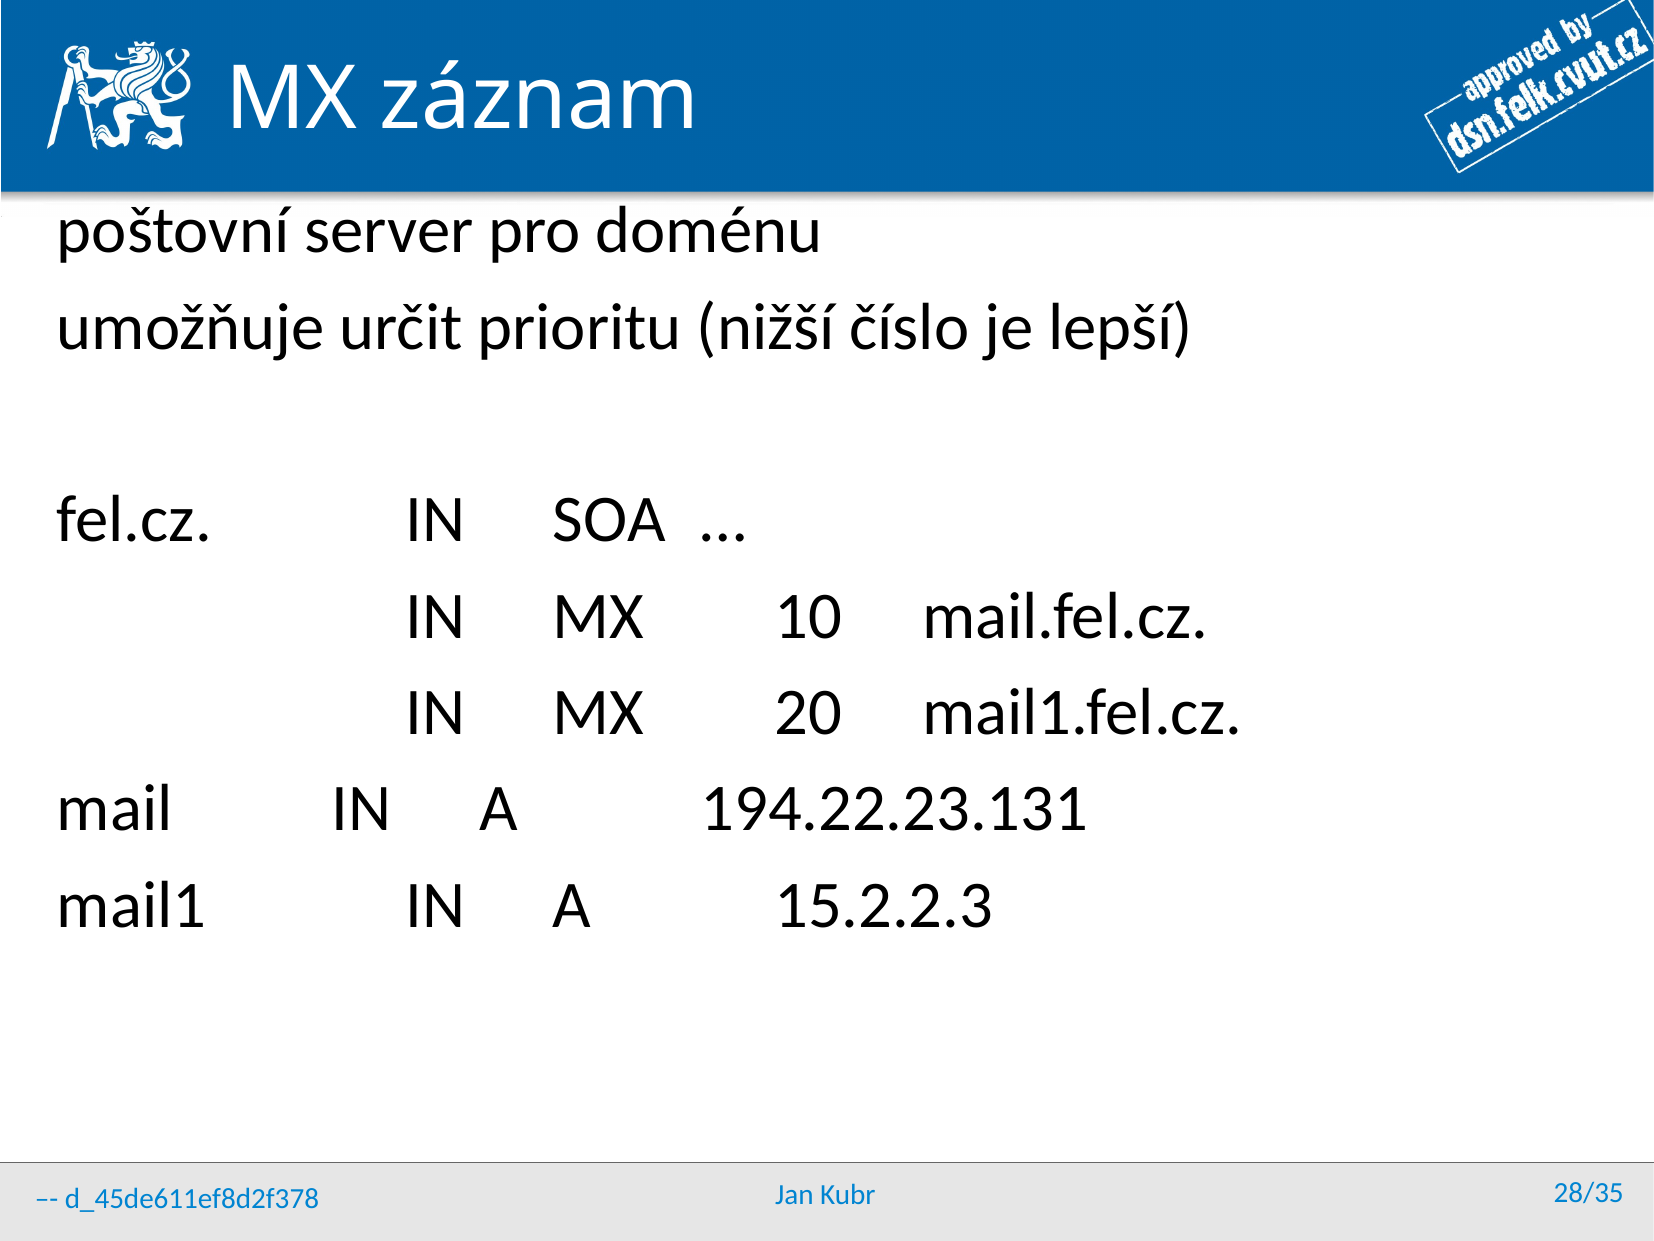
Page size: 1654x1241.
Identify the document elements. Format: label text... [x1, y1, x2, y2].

picture [1, 0, 1654, 217]
list poštovní server pro doménu umožňuje určit prioritu (nižší číslo je lepší) fel.cz. IN SOA … IN MX 10 mail.fel.cz. IN MX 20 mail1.fel.cz. mail IN A 194.22.23.131 mail1 IN A 15.2.2.3 [39, 202, 1624, 1110]
title MX záznam [225, 0, 1426, 188]
